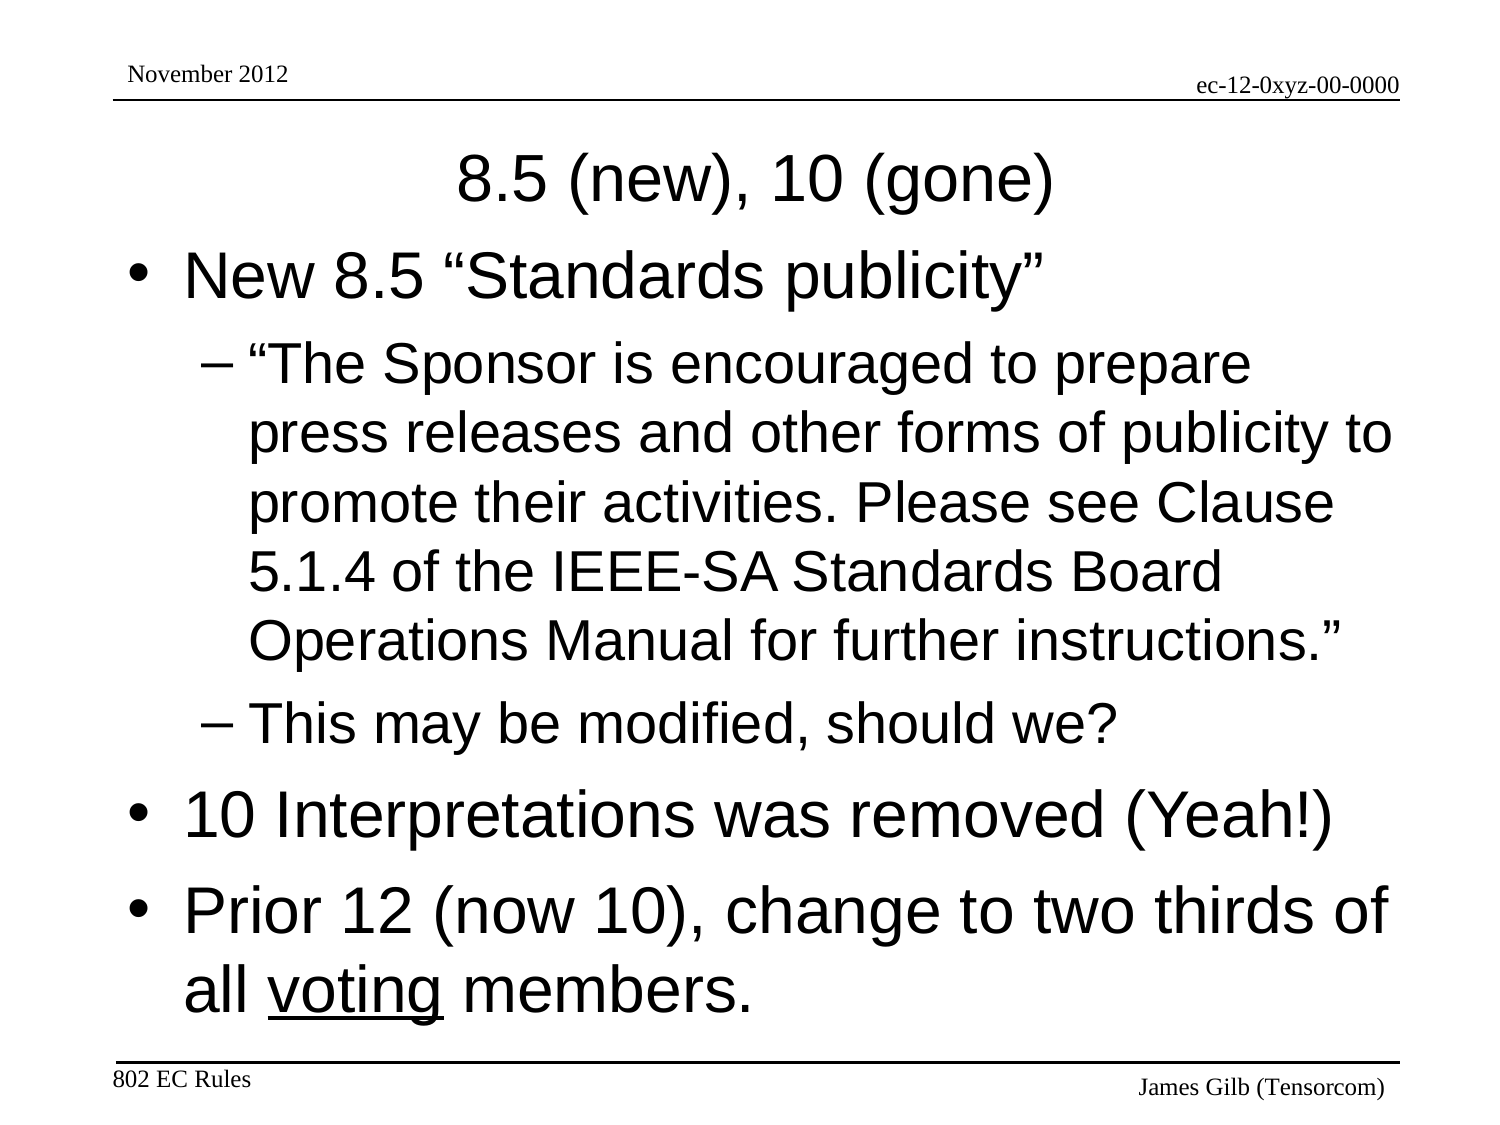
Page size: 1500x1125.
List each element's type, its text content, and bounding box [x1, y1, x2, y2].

title 8.5 (new), 10 (gone) [112, 112, 1401, 224]
list New 8.5 “Standards publicity” “The Sponsor is encouraged to prepare press releases and other forms of publicity to promote their activities. Please see Clause 5.1.4 of the IEEE-SA Standards Board Operations Manual for further instructions.” This may be modified, should we? 10 Interpretations was removed (Yeah!) Prior 12 (now 10), change to two thirds of all voting members. [112, 224, 1426, 1051]
